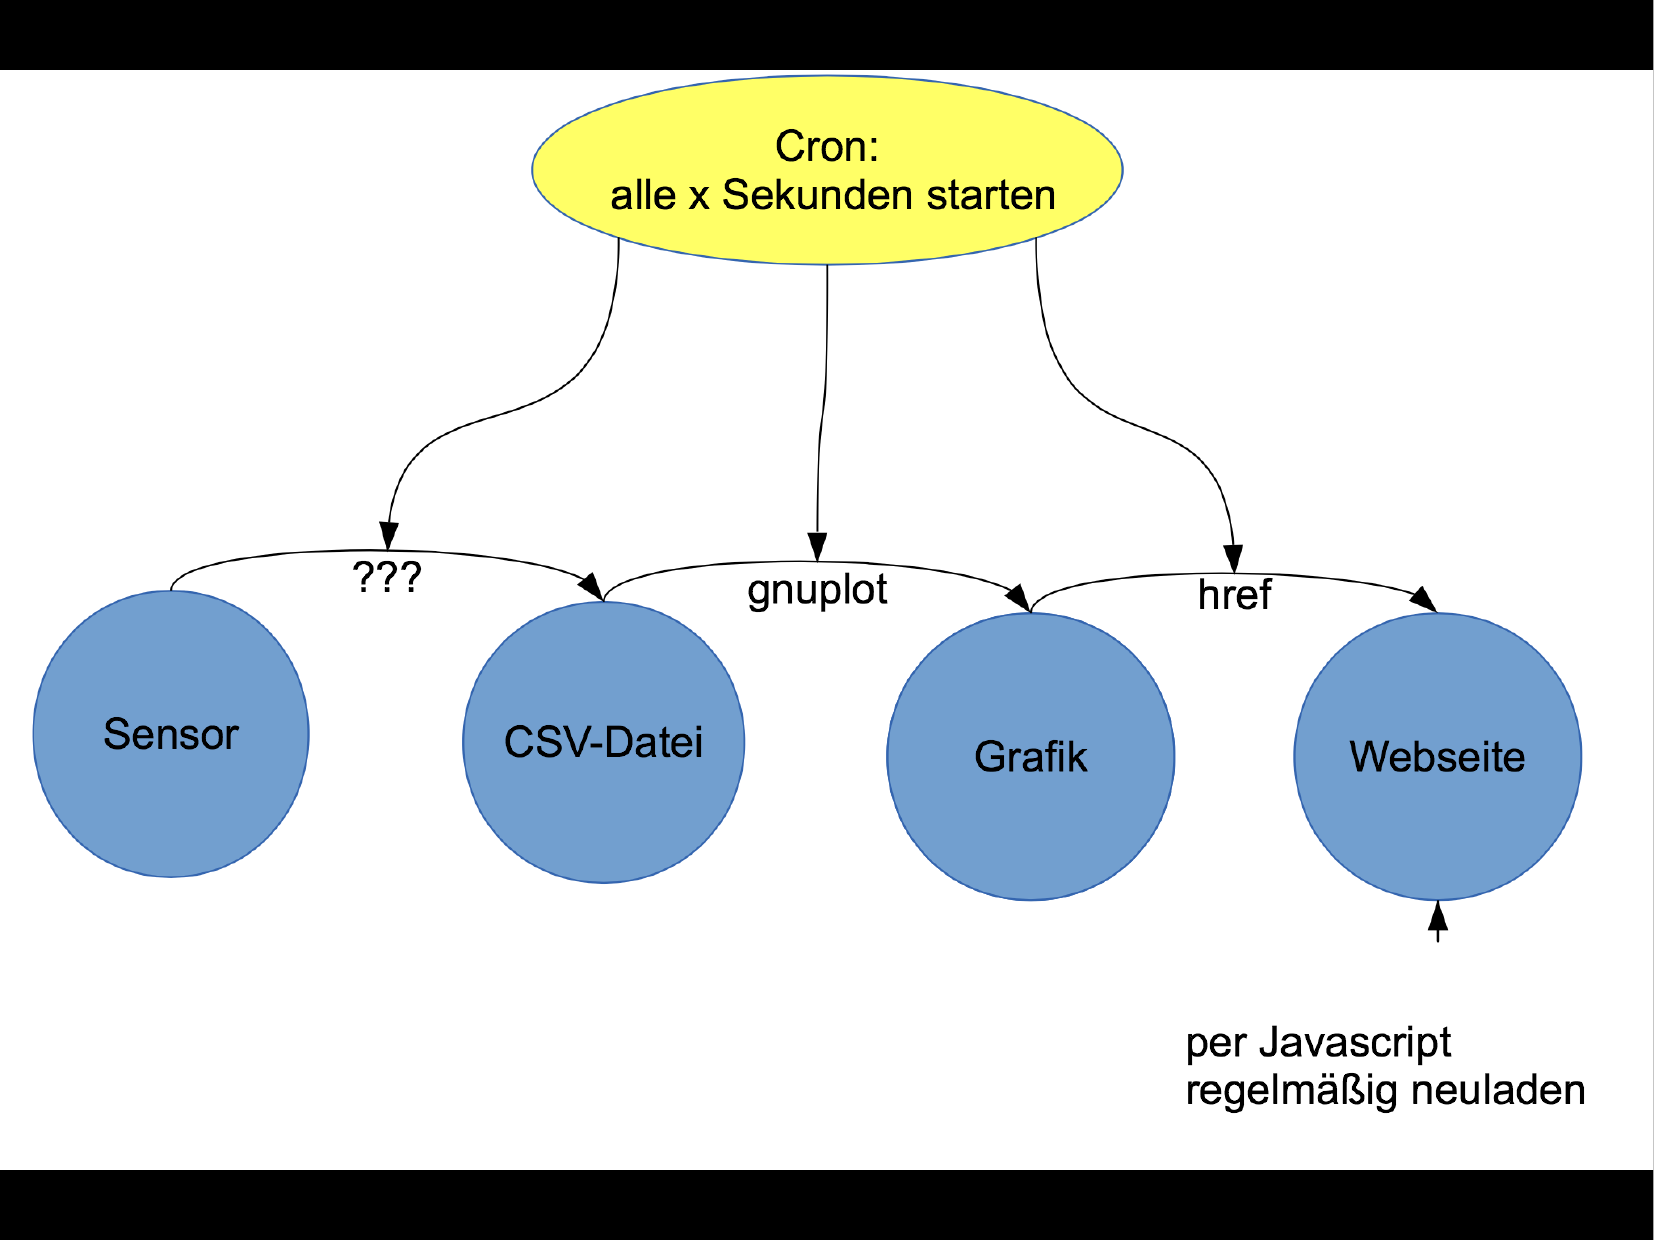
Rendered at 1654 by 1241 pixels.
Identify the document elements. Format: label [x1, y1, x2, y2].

picture [0, 70, 1654, 1170]
